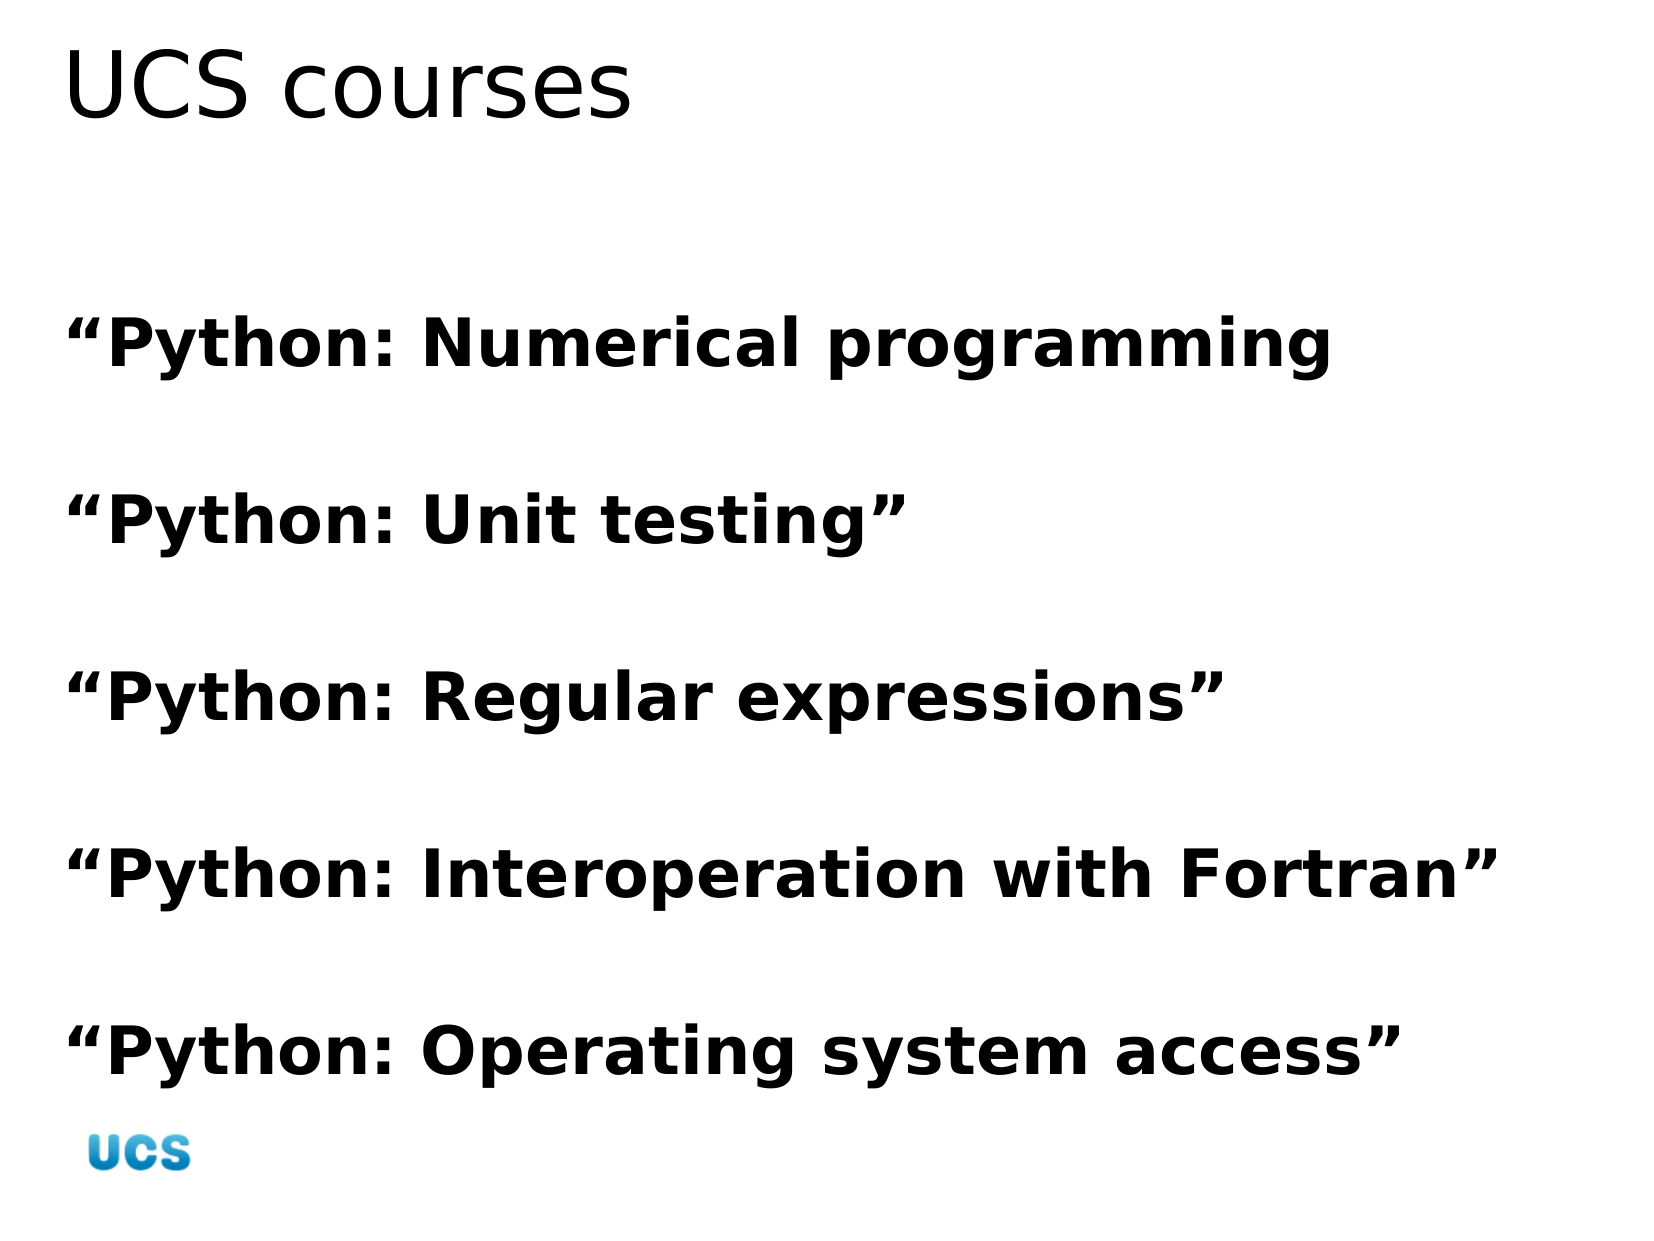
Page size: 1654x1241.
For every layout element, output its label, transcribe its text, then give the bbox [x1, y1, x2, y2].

text_box UCS courses [59, 29, 639, 143]
text_box “Python: Regular expressions” [59, 655, 1234, 740]
text_box “Python: Numerical programming [59, 301, 1339, 385]
text_box “Python: Interoperation with Fortran” [59, 832, 1508, 917]
text_box “Python: Unit testing” [59, 478, 916, 563]
text_box “Python: Operating system access” [59, 1009, 1411, 1094]
picture [88, 1133, 191, 1172]
